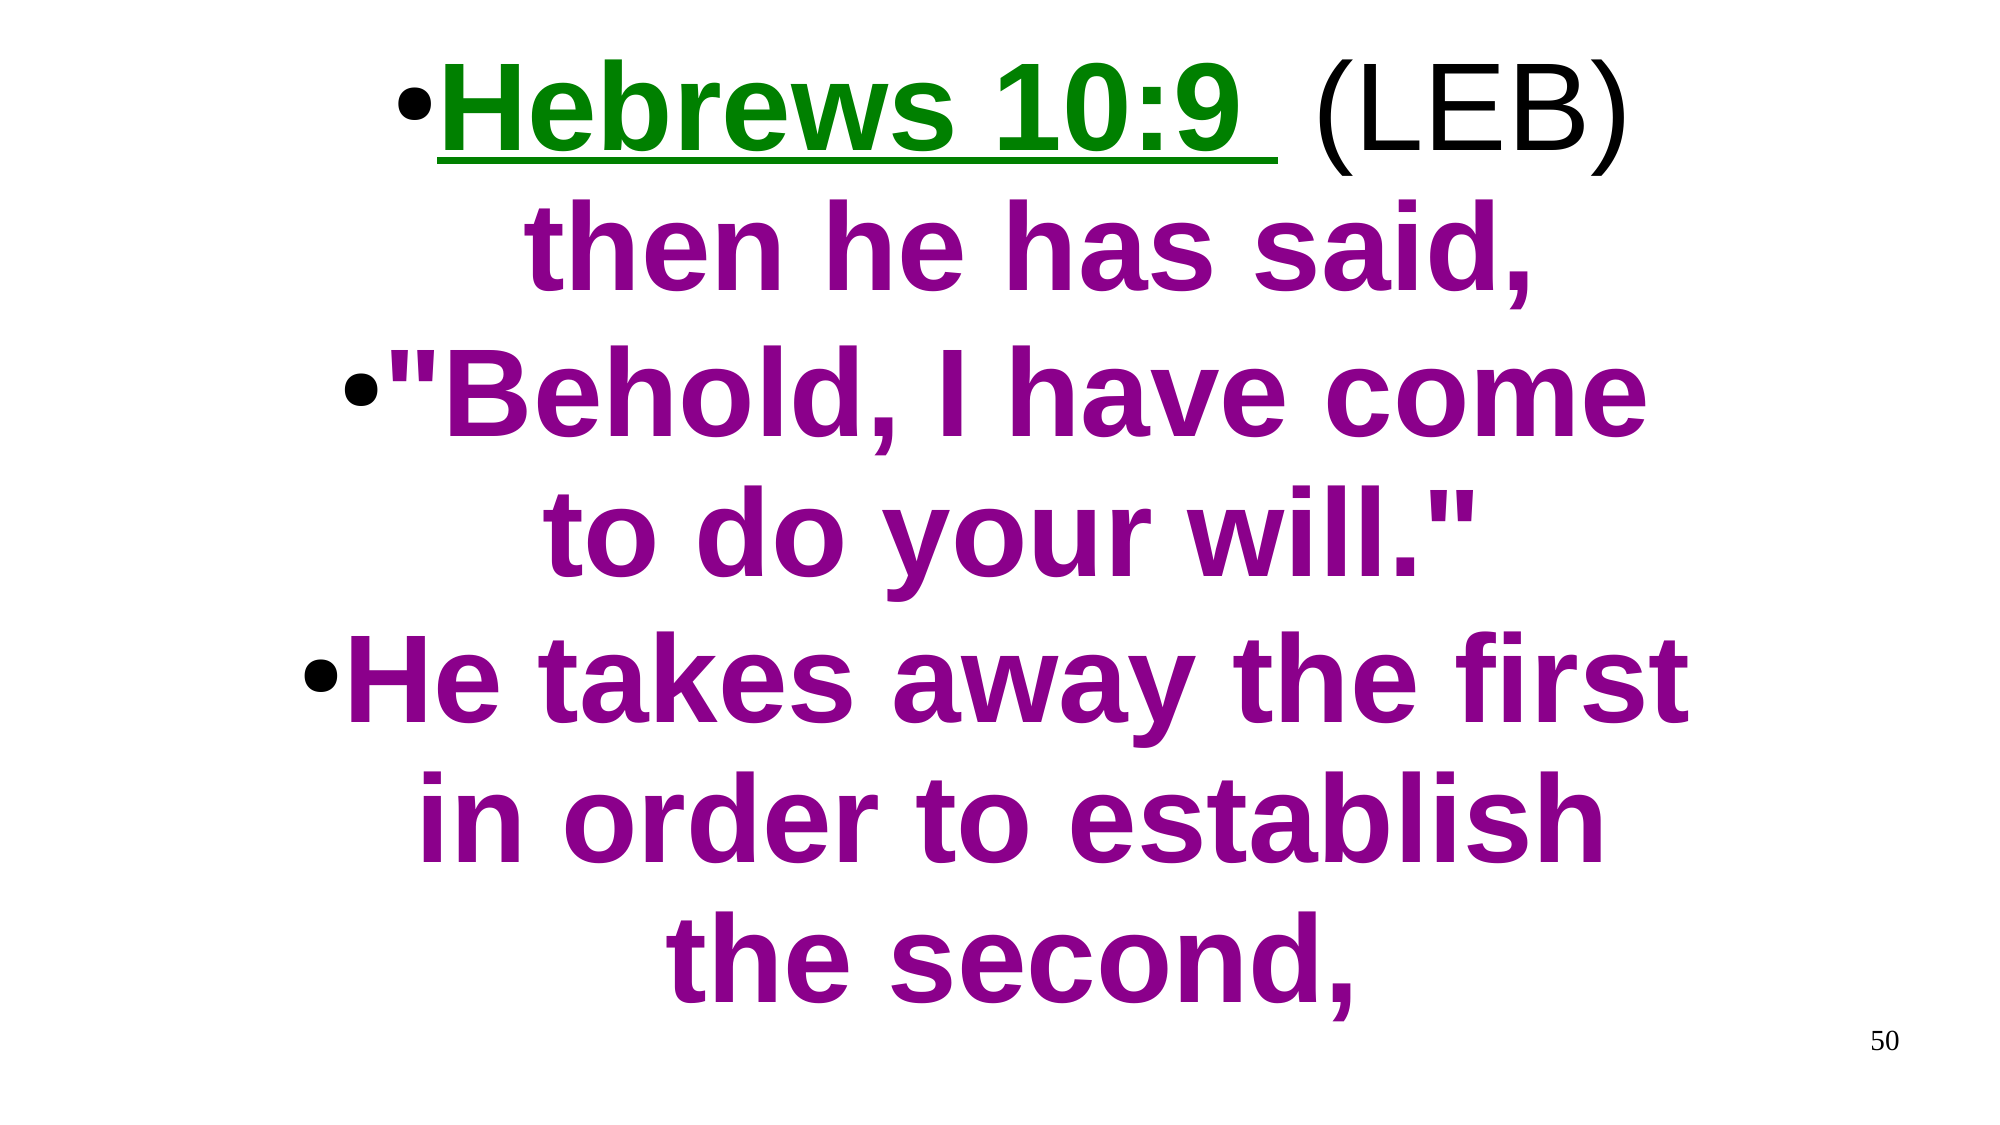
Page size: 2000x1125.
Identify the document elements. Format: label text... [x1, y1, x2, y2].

list Hebrews 10:9 (LEB) then he has said, "Behold, I have come to do your will." He takes away the first in order to establish the second, [37, 37, 1988, 1088]
